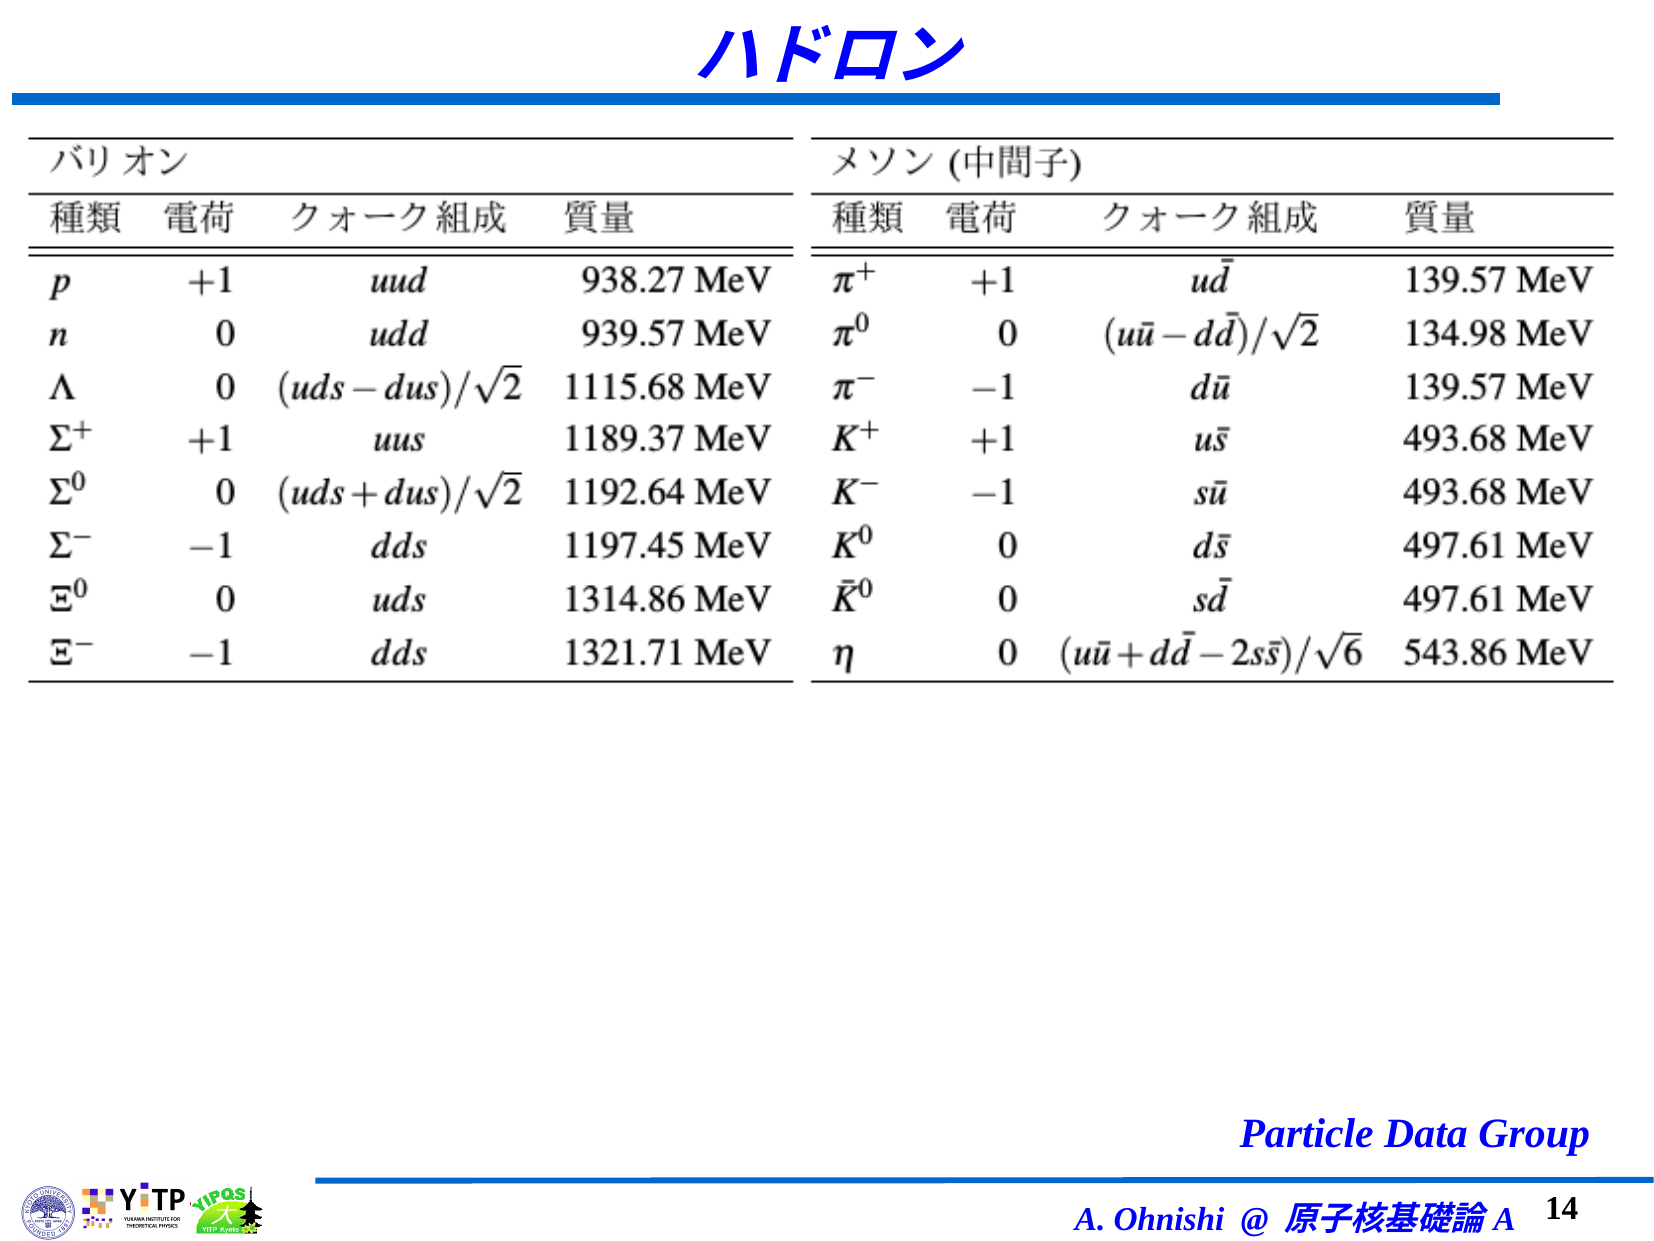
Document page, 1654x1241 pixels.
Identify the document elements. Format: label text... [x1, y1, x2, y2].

picture [77, 1179, 263, 1234]
picture [20, 1185, 76, 1241]
picture [23, 136, 1628, 697]
title ハドロン [0, 0, 1654, 99]
text_box Particle Data Group [1239, 1110, 1606, 1158]
